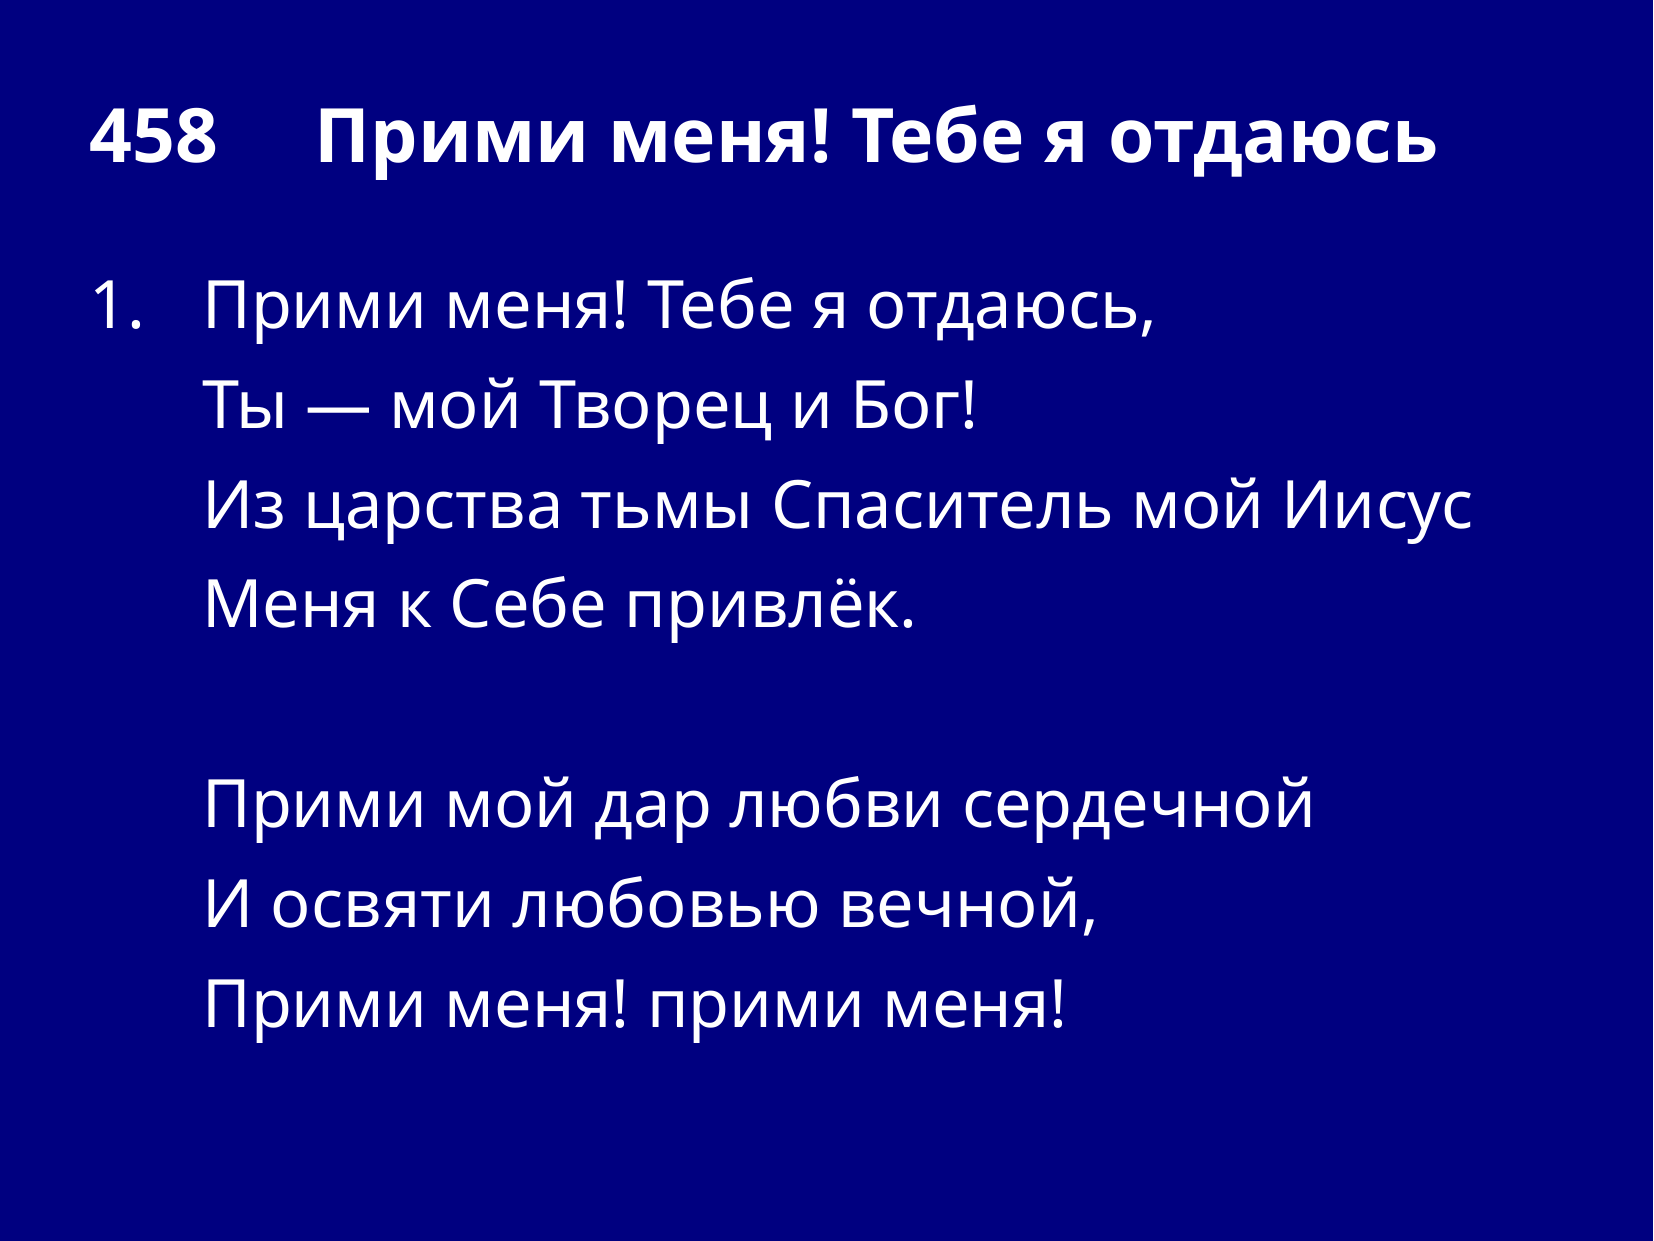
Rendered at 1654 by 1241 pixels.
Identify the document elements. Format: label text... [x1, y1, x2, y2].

text_box 458 Прими меня! Тебе я отдаюсь [75, 75, 1653, 188]
text_box 1. Прими меня! Тебе я отдаюсь, Ты — мой Творец и Бог! Из царства тьмы Спаситель мой Иисус Меня к Себе привлёк. Прими мой дар любви сердечной И освяти любовью вечной, Прими меня! прими меня! [75, 188, 1576, 1163]
